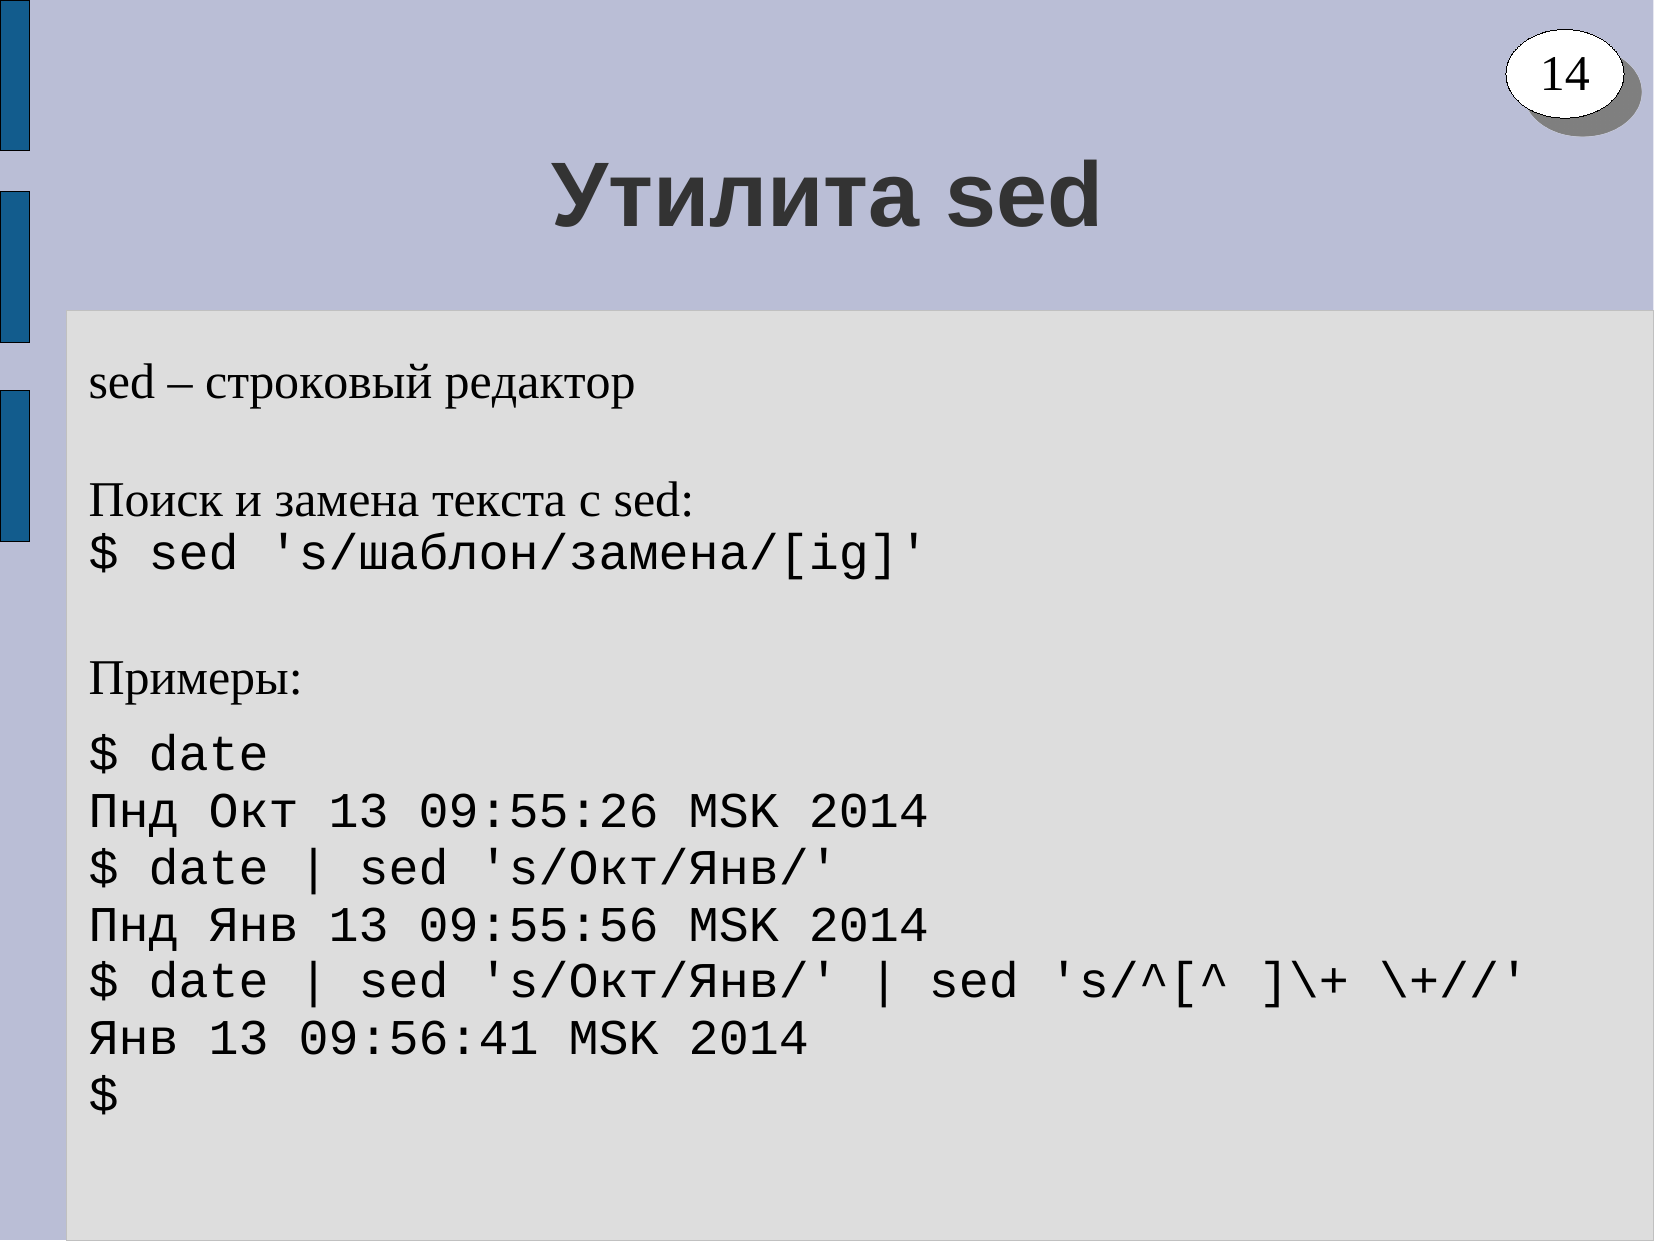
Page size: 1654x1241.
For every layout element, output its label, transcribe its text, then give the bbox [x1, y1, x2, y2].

text_box 14 [1505, 29, 1625, 119]
text_box sed – строковый редактор [88, 354, 636, 410]
text_box Поиск и замена текста с sed: $ sed 's/шаблон/замена/[ig]' [88, 472, 929, 585]
title Утилита sed [121, 91, 1534, 299]
text_box Примеры: [88, 649, 303, 705]
text_box $ date Пнд Окт 13 09:55:26 MSK 2014 $ date | sed 's/Окт/Янв/' Пнд Янв 13 09:55:56 MSK 2014 $ date | sed 's/Окт/Янв/' | sed 's/^[^ ]\+ \+//' Янв 13 09:56:41 MSK 2014 $ [88, 729, 1529, 1127]
